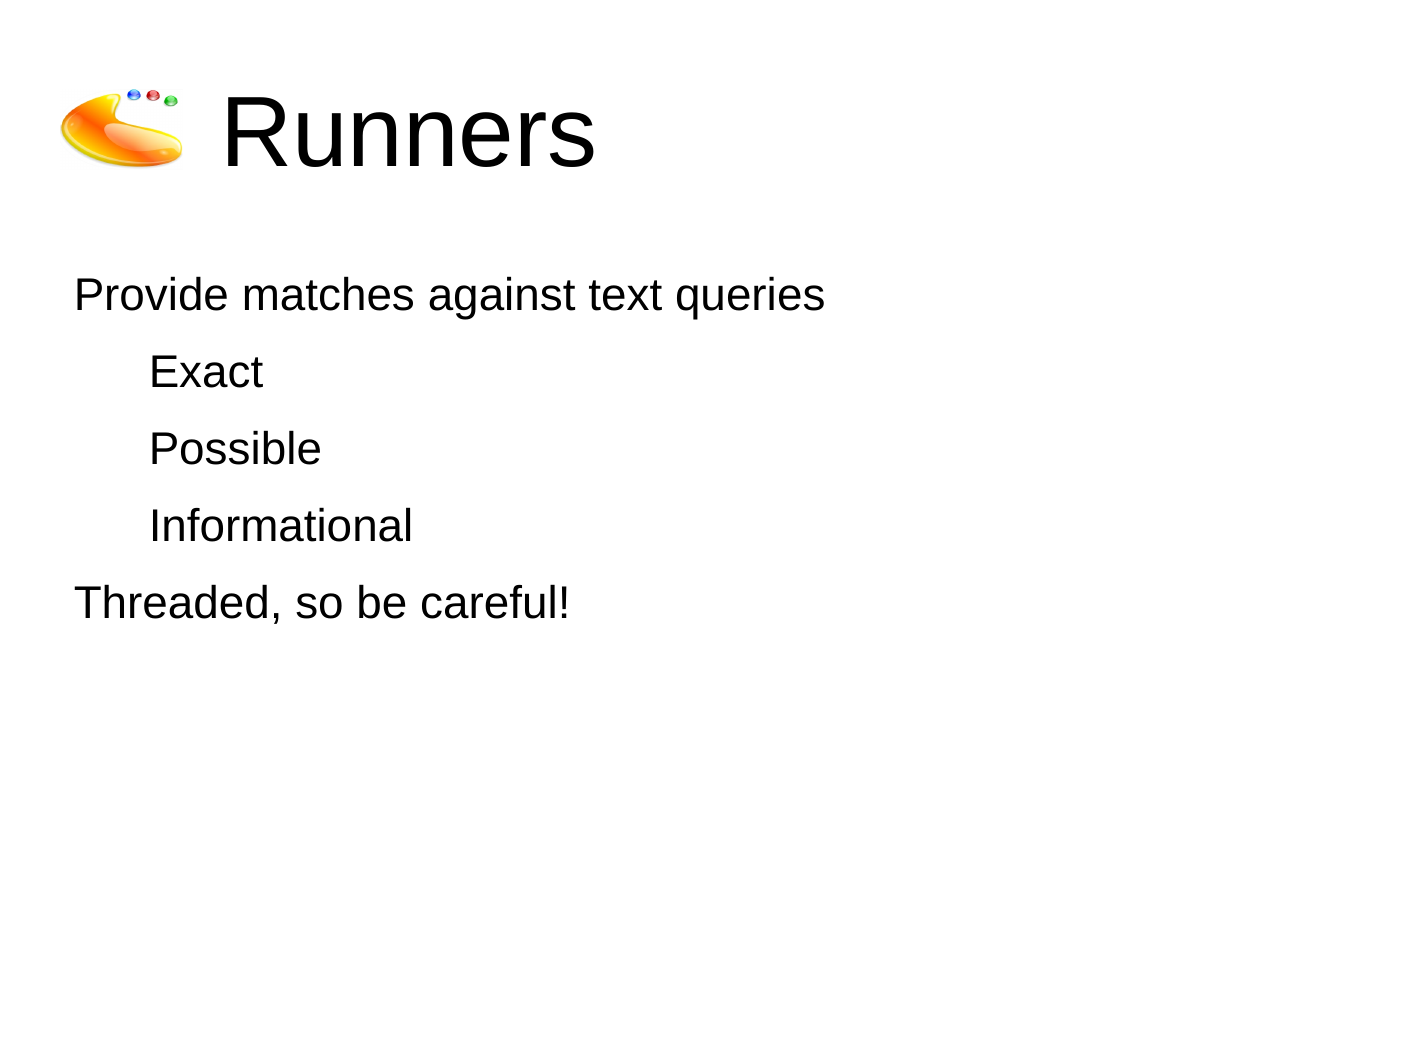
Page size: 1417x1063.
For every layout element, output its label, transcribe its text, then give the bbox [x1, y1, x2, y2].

picture [60, 89, 183, 170]
text_box Runners [205, 68, 1358, 188]
text_box Provide matches against text queries Exact Possible Informational Threaded, so be careful! [59, 236, 1417, 1063]
